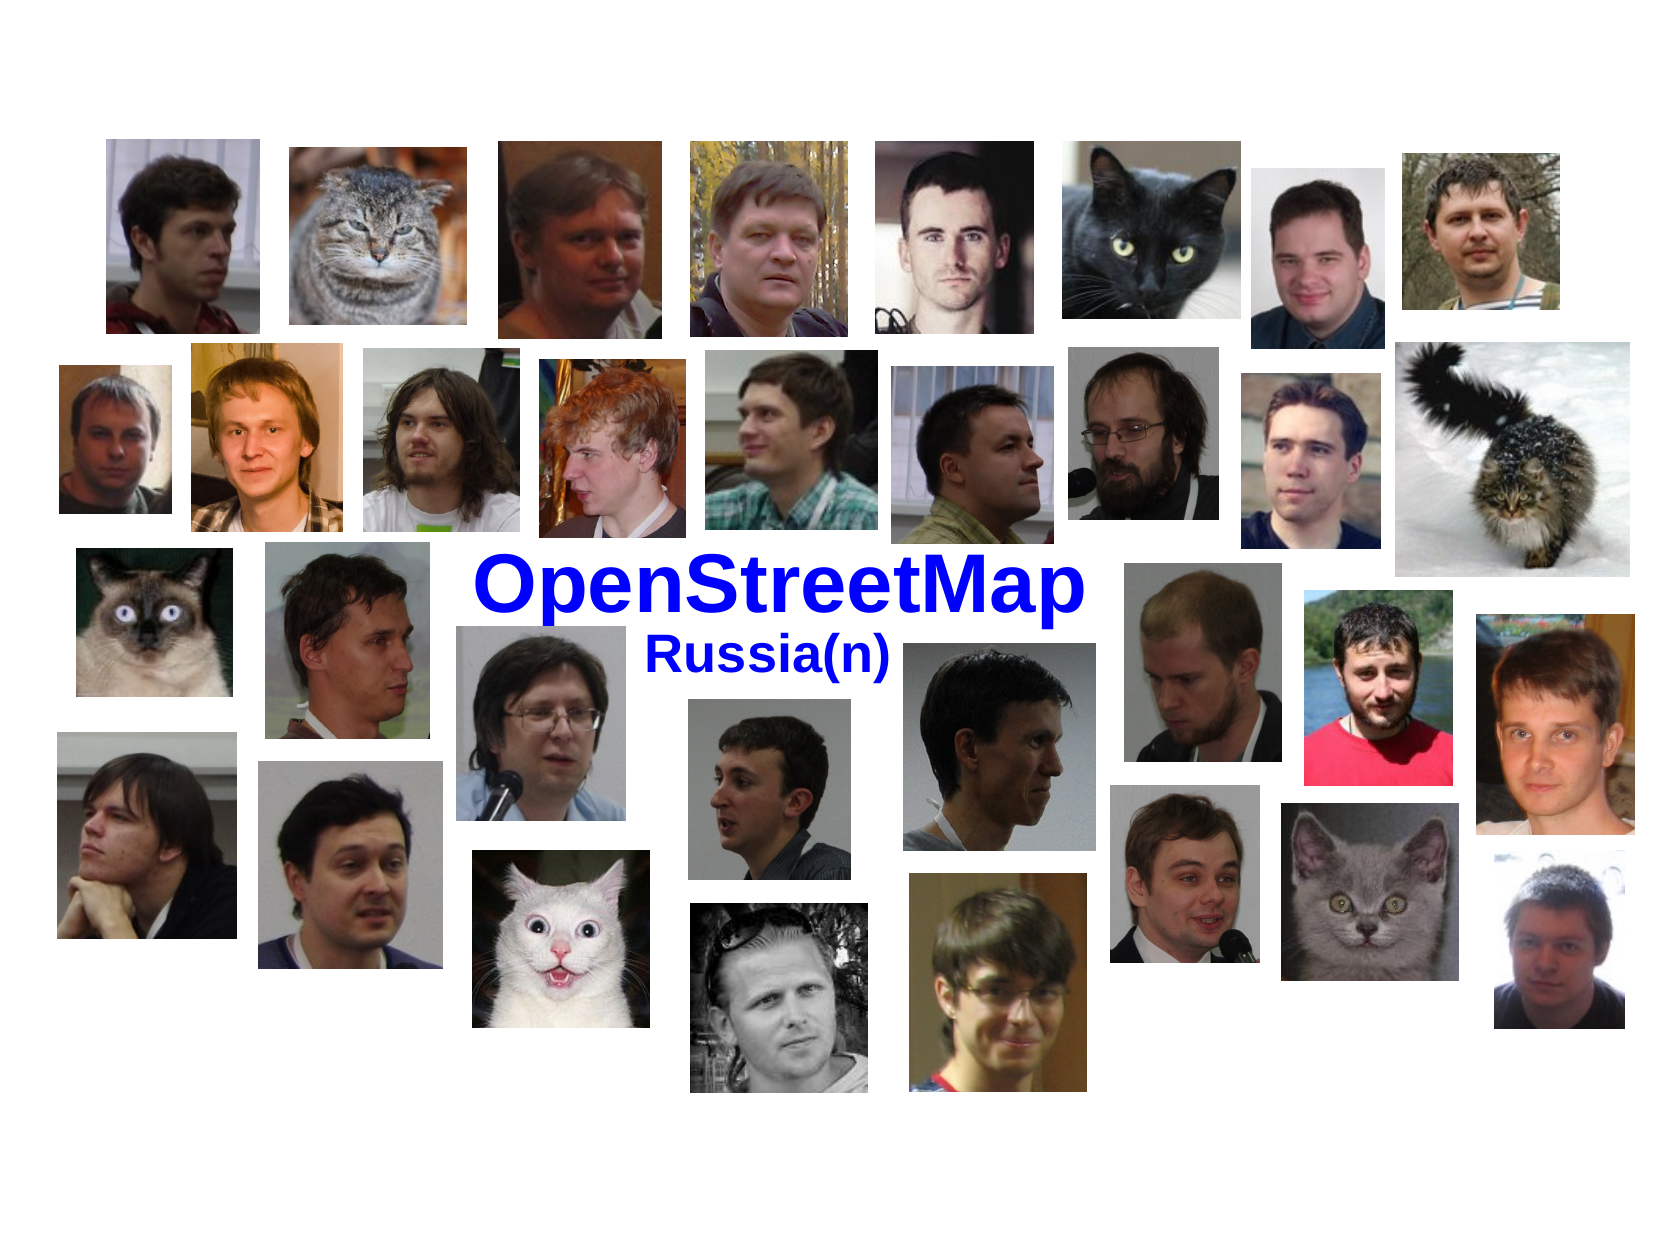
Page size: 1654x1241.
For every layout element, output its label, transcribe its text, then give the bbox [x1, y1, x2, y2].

picture [1281, 803, 1459, 981]
picture [1124, 563, 1282, 762]
picture [539, 359, 686, 538]
picture [1251, 168, 1385, 349]
picture [265, 542, 430, 739]
picture [891, 366, 1054, 544]
picture [191, 343, 343, 532]
picture [1304, 590, 1453, 787]
picture [903, 643, 1096, 851]
picture [258, 761, 443, 969]
picture [875, 141, 1034, 334]
picture [498, 141, 662, 339]
picture [1494, 850, 1625, 1029]
picture [1395, 342, 1630, 577]
picture [1110, 785, 1260, 963]
text_box OpenStreetMap [472, 537, 1182, 641]
picture [688, 699, 851, 880]
picture [363, 348, 520, 532]
picture [472, 850, 650, 1028]
picture [1476, 614, 1635, 835]
picture [289, 147, 467, 325]
picture [1402, 153, 1560, 310]
picture [1068, 347, 1219, 520]
picture [690, 141, 848, 337]
text_box Russia(n) [644, 623, 940, 686]
picture [76, 548, 233, 697]
picture [690, 903, 868, 1093]
picture [909, 873, 1087, 1092]
picture [705, 350, 878, 530]
picture [456, 626, 626, 821]
picture [1241, 373, 1381, 549]
picture [1062, 141, 1241, 319]
picture [106, 139, 260, 334]
picture [57, 732, 237, 939]
picture [59, 365, 172, 514]
